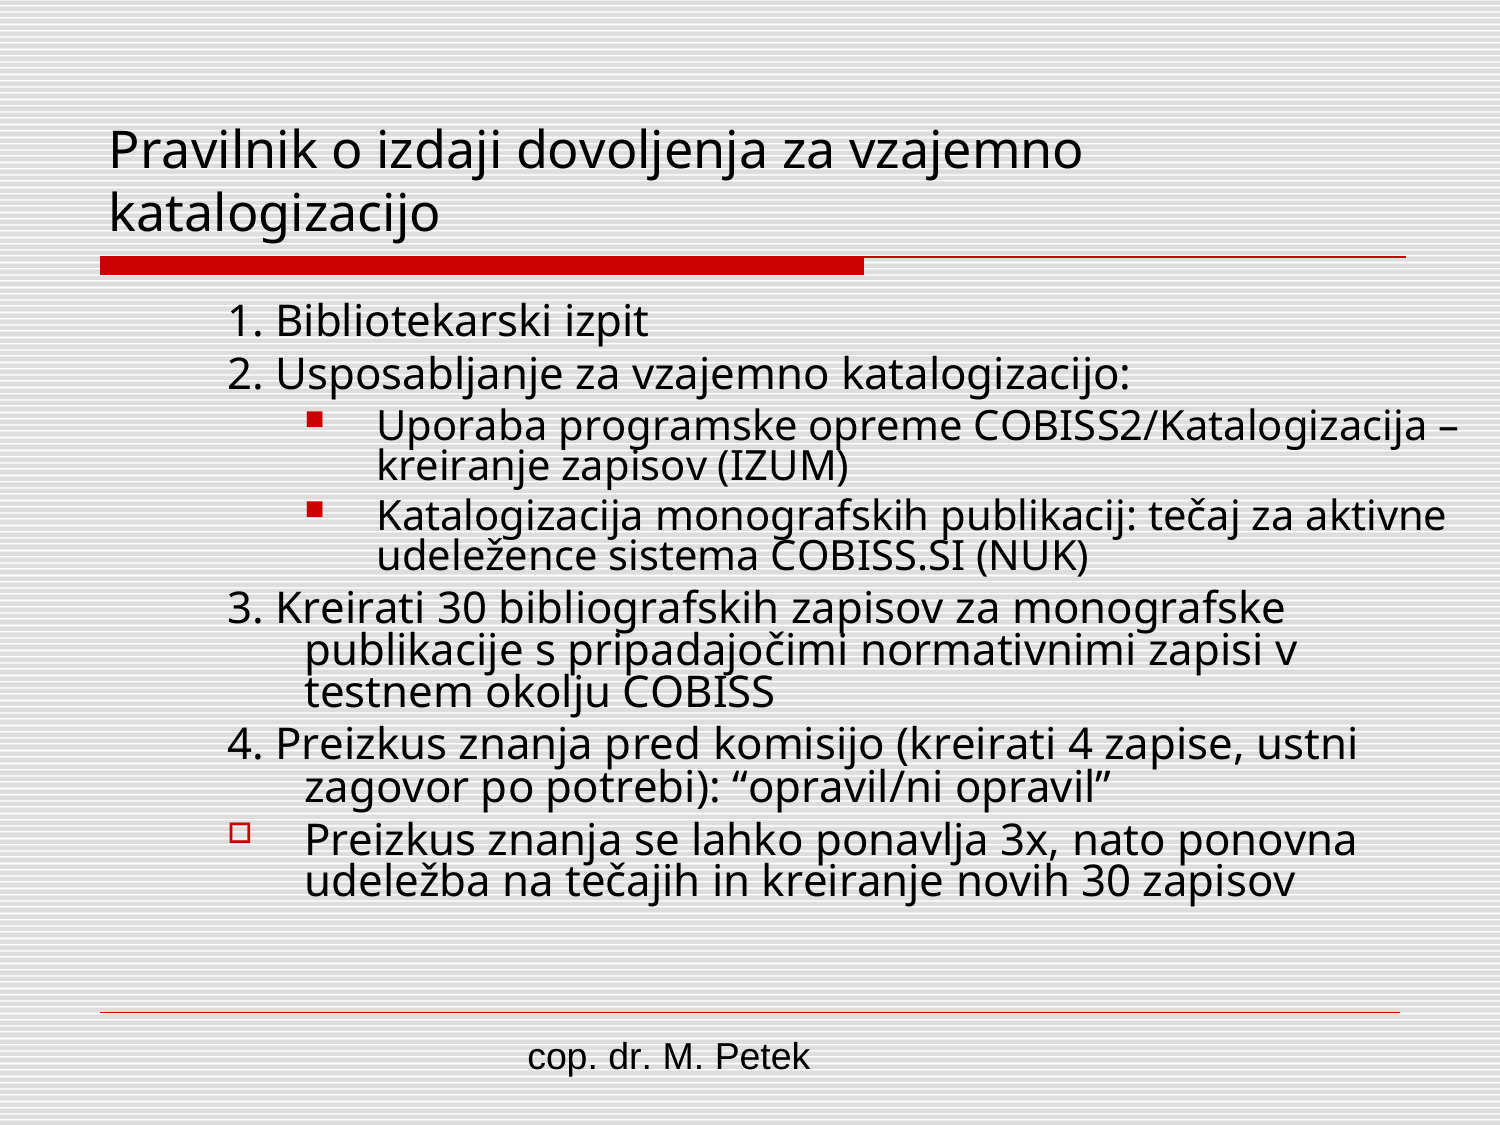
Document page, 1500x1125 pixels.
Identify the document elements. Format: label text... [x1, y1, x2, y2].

title Pravilnik o izdaji dovoljenja za vzajemno katalogizacijo [94, 49, 1407, 250]
picture [0, 0, 1500, 1125]
list 1. Bibliotekarski izpit 2. Usposabljanje za vzajemno katalogizacijo: Uporaba programske opreme COBISS2/Katalogizacija – kreiranje zapisov (IZUM) Katalogizacija monografskih publikacij: tečaj za aktivne udeležence sistema COBISS.SI (NUK) 3. Kreirati 30 bibliografskih zapisov za monografske publikacije s pripadajočimi normativnimi zapisi v testnem okolju COBISS 4. Preizkus znanja pred komisijo (kreirati 4 zapise, ustni zagovor po potrebi): “opravil/ni opravil” Preizkus znanja se lahko ponavlja 3x, nato ponovna udeležba na tečajih in kreiranje novih 30 zapisov [212, 231, 1488, 988]
